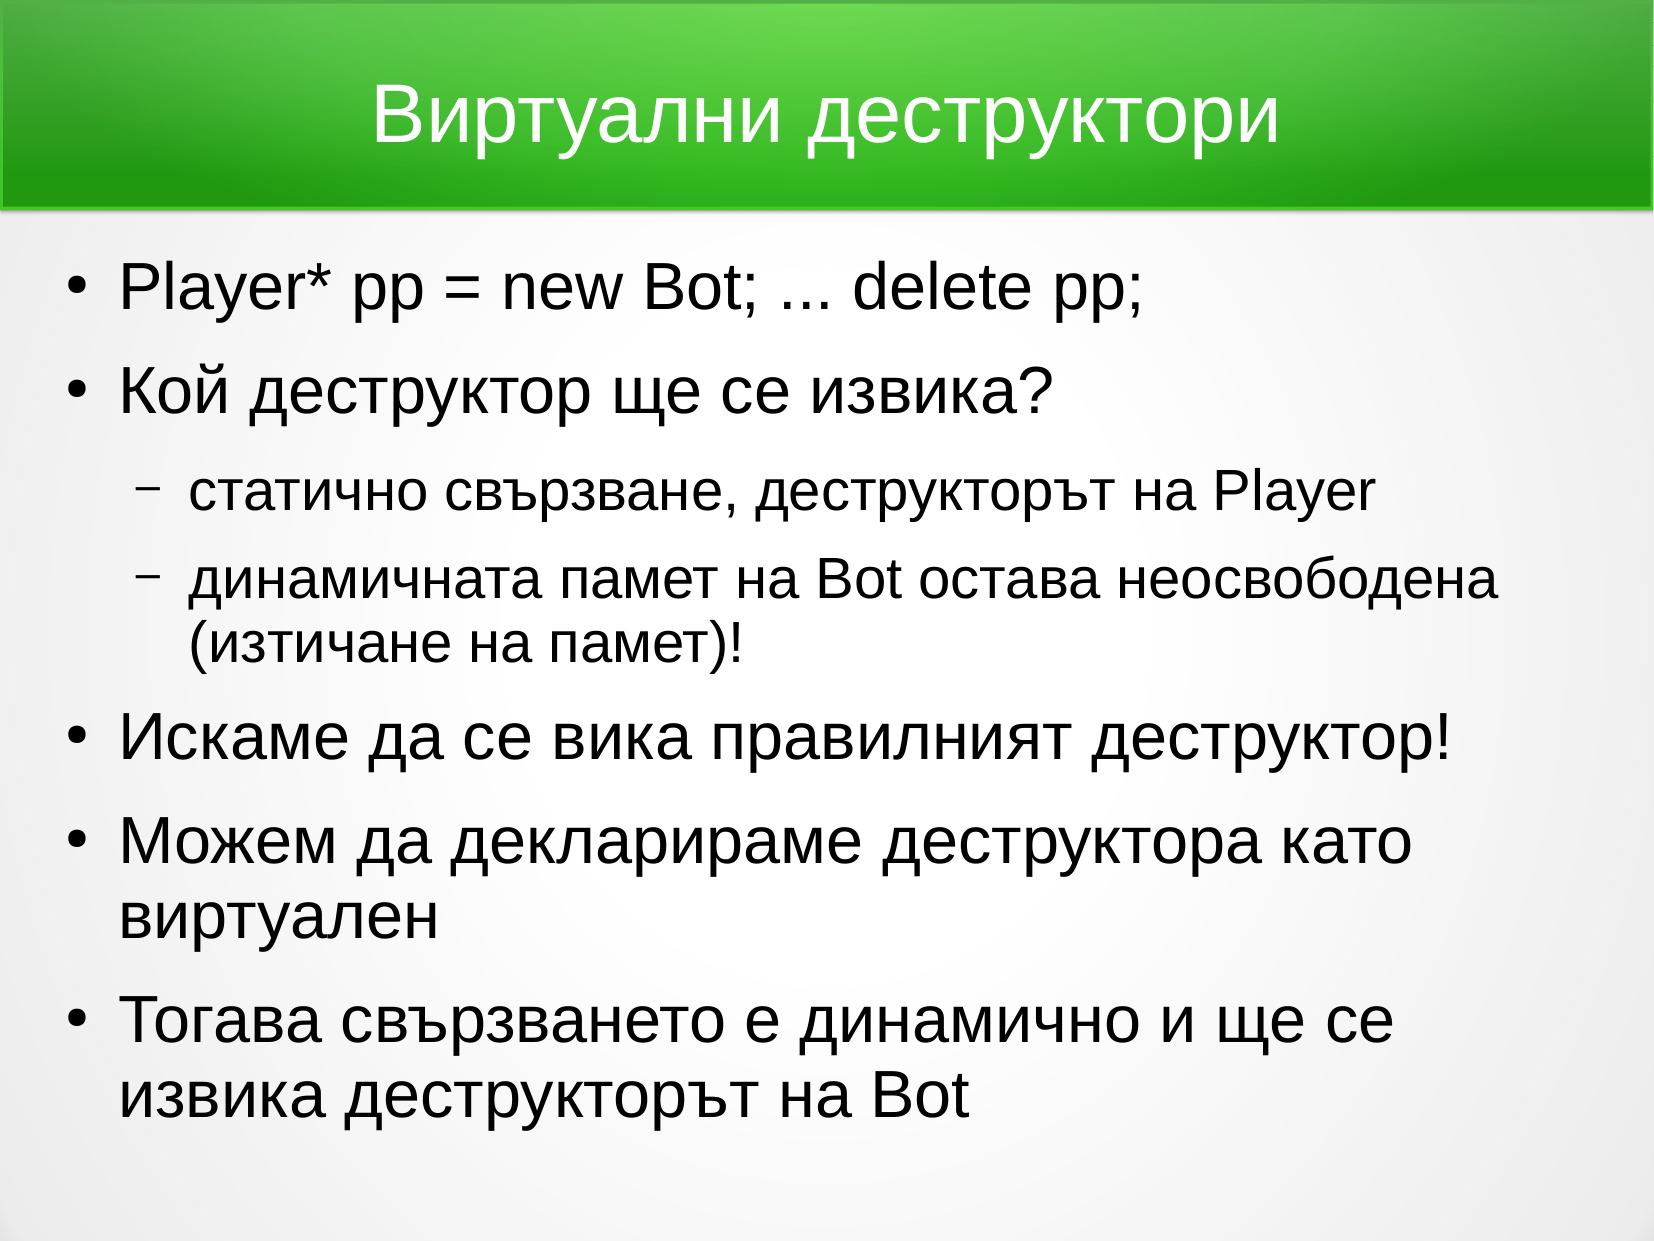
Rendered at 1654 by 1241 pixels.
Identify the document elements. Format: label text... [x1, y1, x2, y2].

title Виртуални деструктори [23, 49, 1630, 179]
list Player* pp = new Bot; ... delete pp; Кой деструктор ще се извика? статично свързване, деструкторът на Player динамичната памет на Bot остава неосвободена (изтичане на памет)! Искаме да се вика правилният деструктор! Можем да декларираме деструктора като виртуален Тогава свързването е динамично и ще се извика деструкторът на Bot [47, 249, 1619, 1217]
